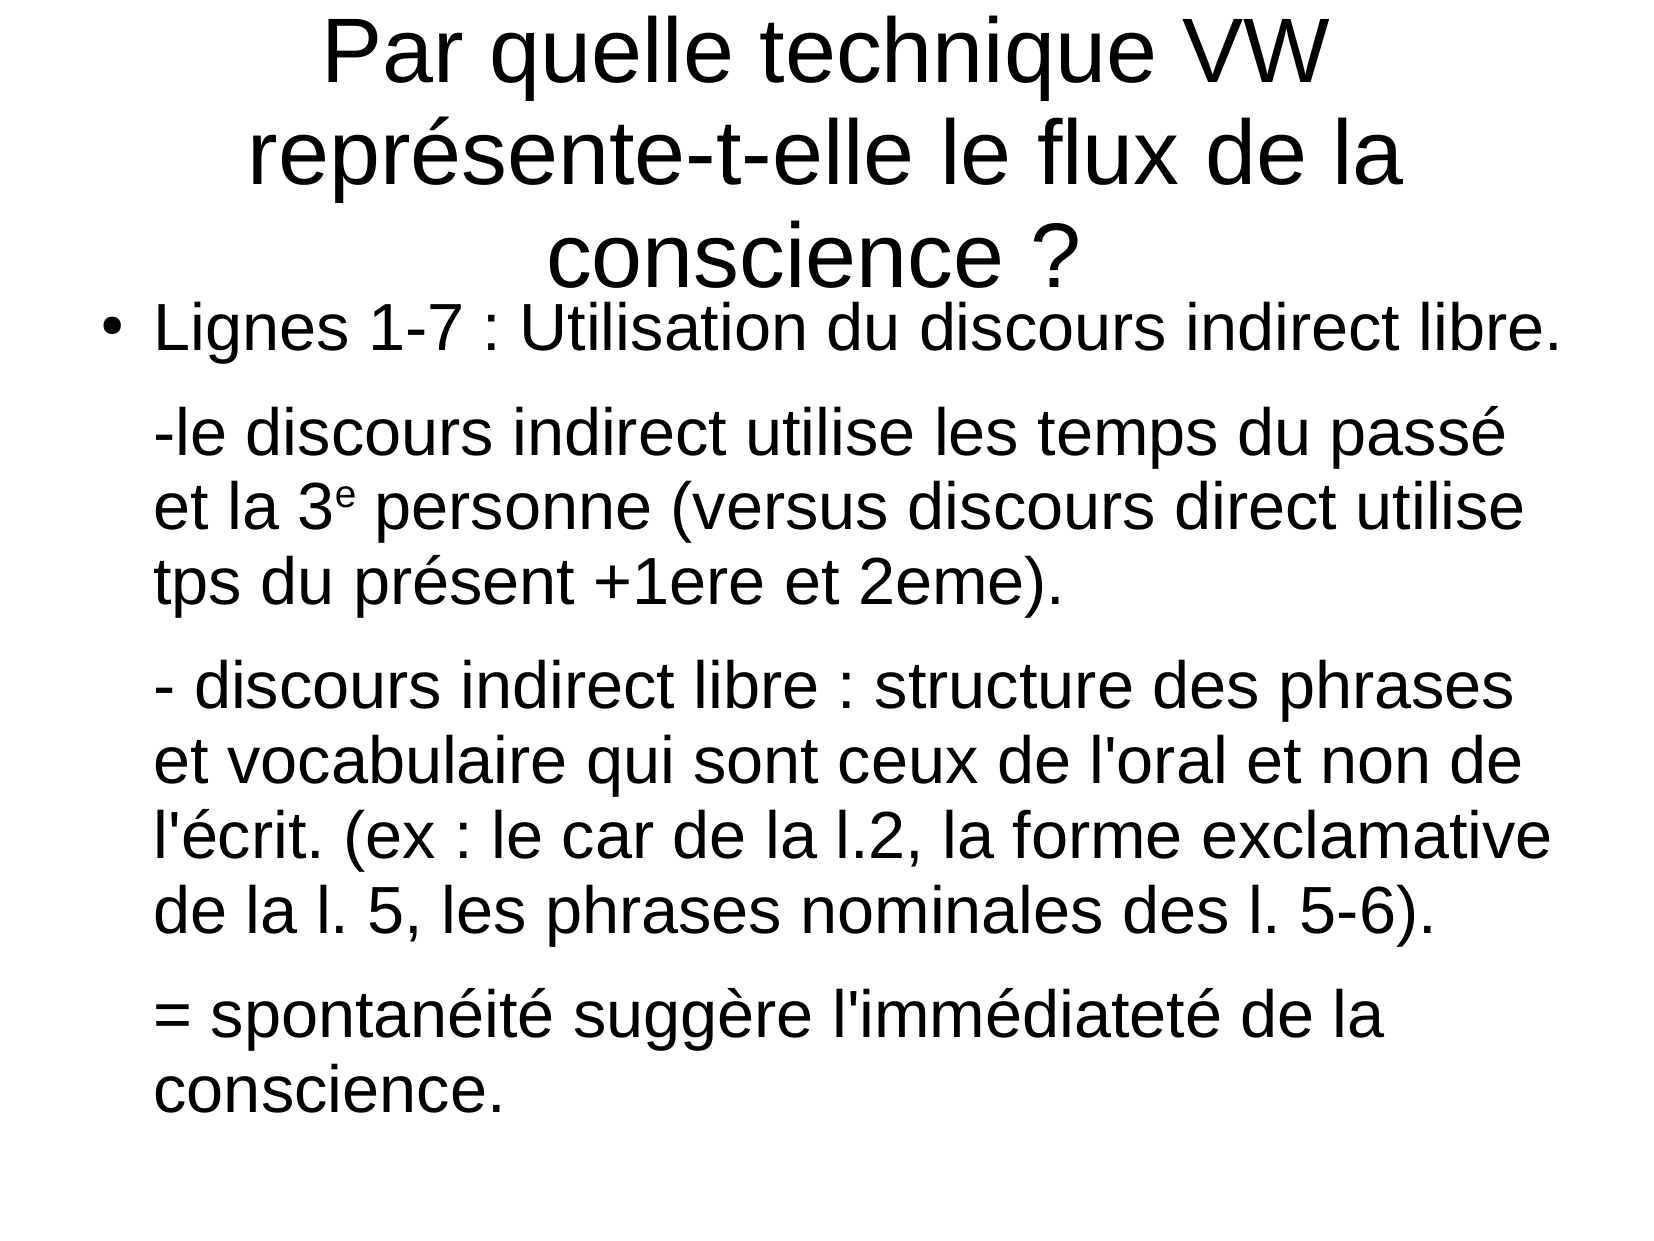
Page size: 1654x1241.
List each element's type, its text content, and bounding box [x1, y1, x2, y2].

title Par quelle technique VW représente-t-elle le flux de la conscience ? [82, 0, 1571, 290]
list Lignes 1-7 : Utilisation du discours indirect libre. -le discours indirect utilise les temps du passé et la 3e personne (versus discours direct utilise tps du présent +1ere et 2eme). - discours indirect libre : structure des phrases et vocabulaire qui sont ceux de l'oral et non de l'écrit. (ex : le car de la l.2, la forme exclamative de la l. 5, les phrases nominales des l. 5-6). = spontanéité suggère l'immédiateté de la conscience. [82, 290, 1571, 1129]
